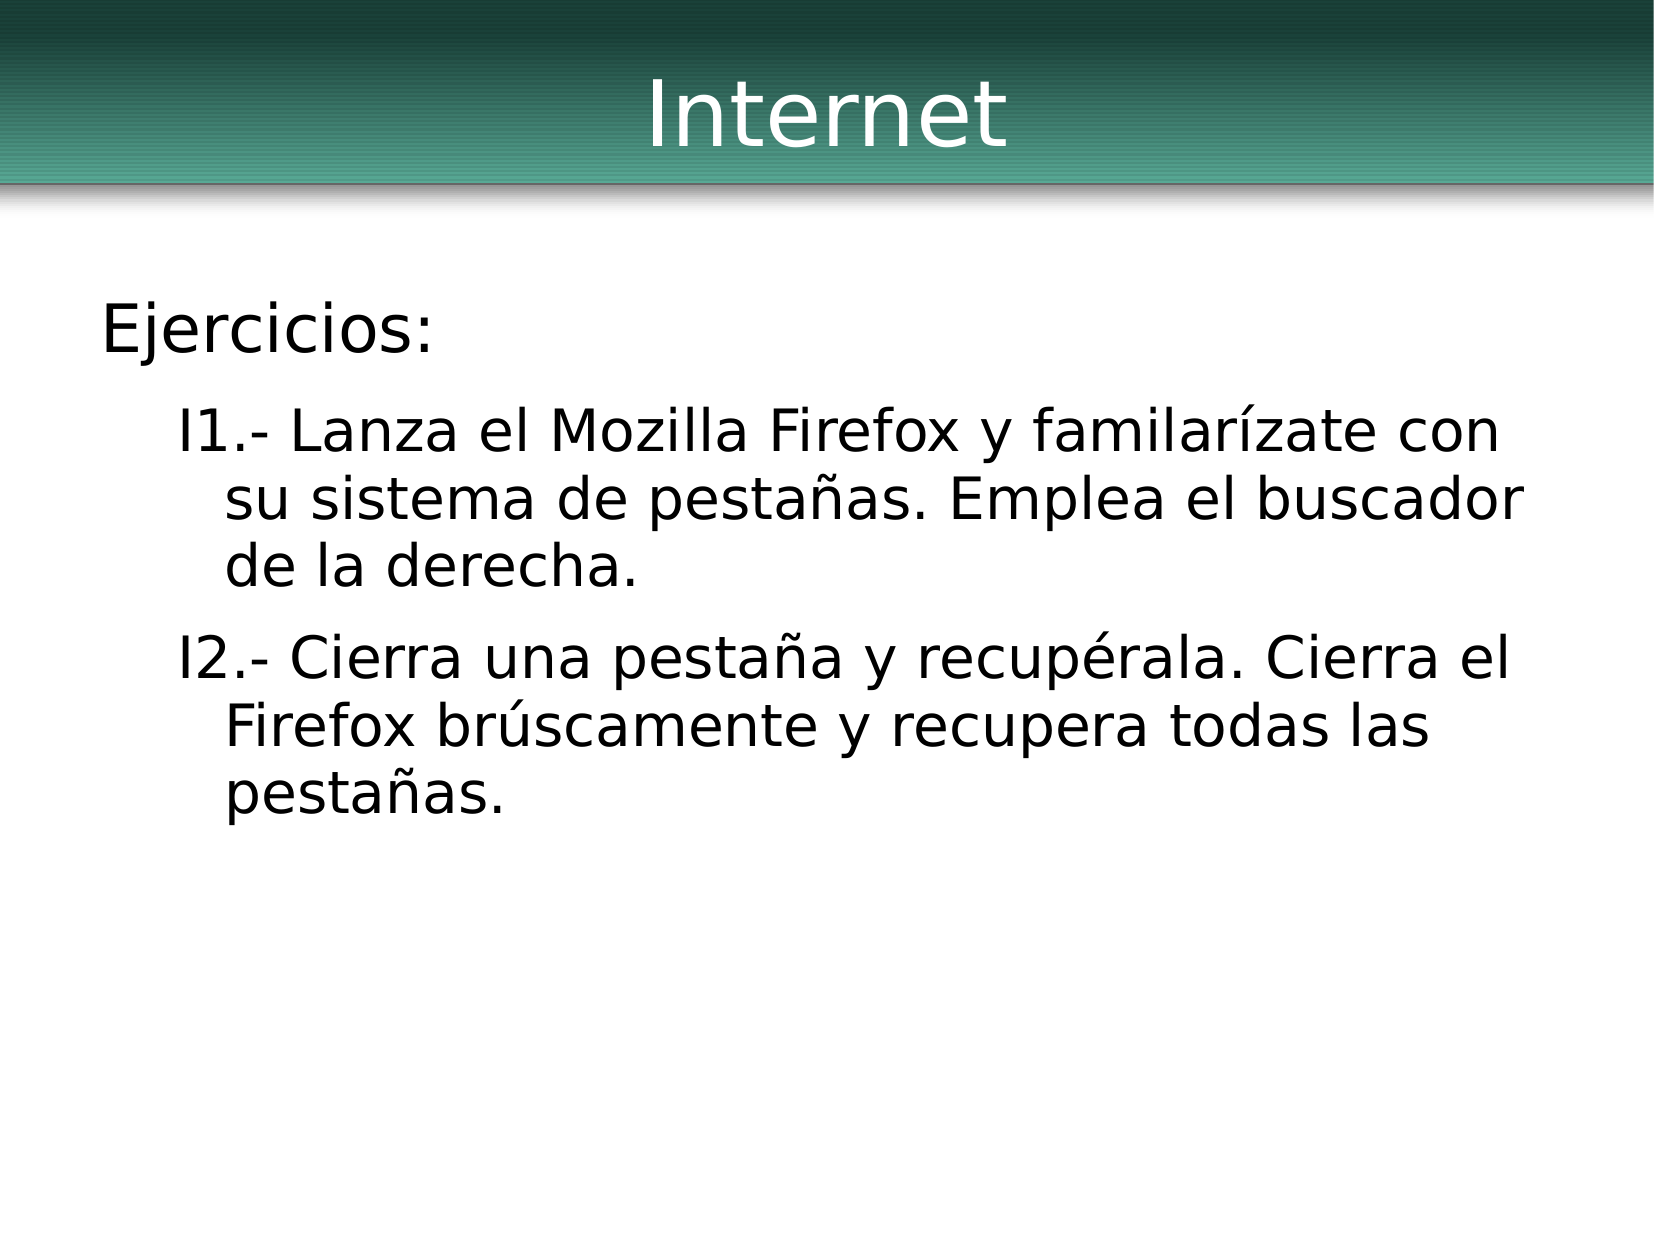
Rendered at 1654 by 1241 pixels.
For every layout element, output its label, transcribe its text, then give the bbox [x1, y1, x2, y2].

list Ejercicios: I1.- Lanza el Mozilla Firefox y familarízate con su sistema de pestañas. Emplea el buscador de la derecha. I2.- Cierra una pestaña y recupérala. Cierra el Firefox brúscamente y recupera todas las pestañas. [82, 290, 1571, 1094]
title Internet [82, 11, 1571, 219]
picture [0, 0, 1654, 225]
